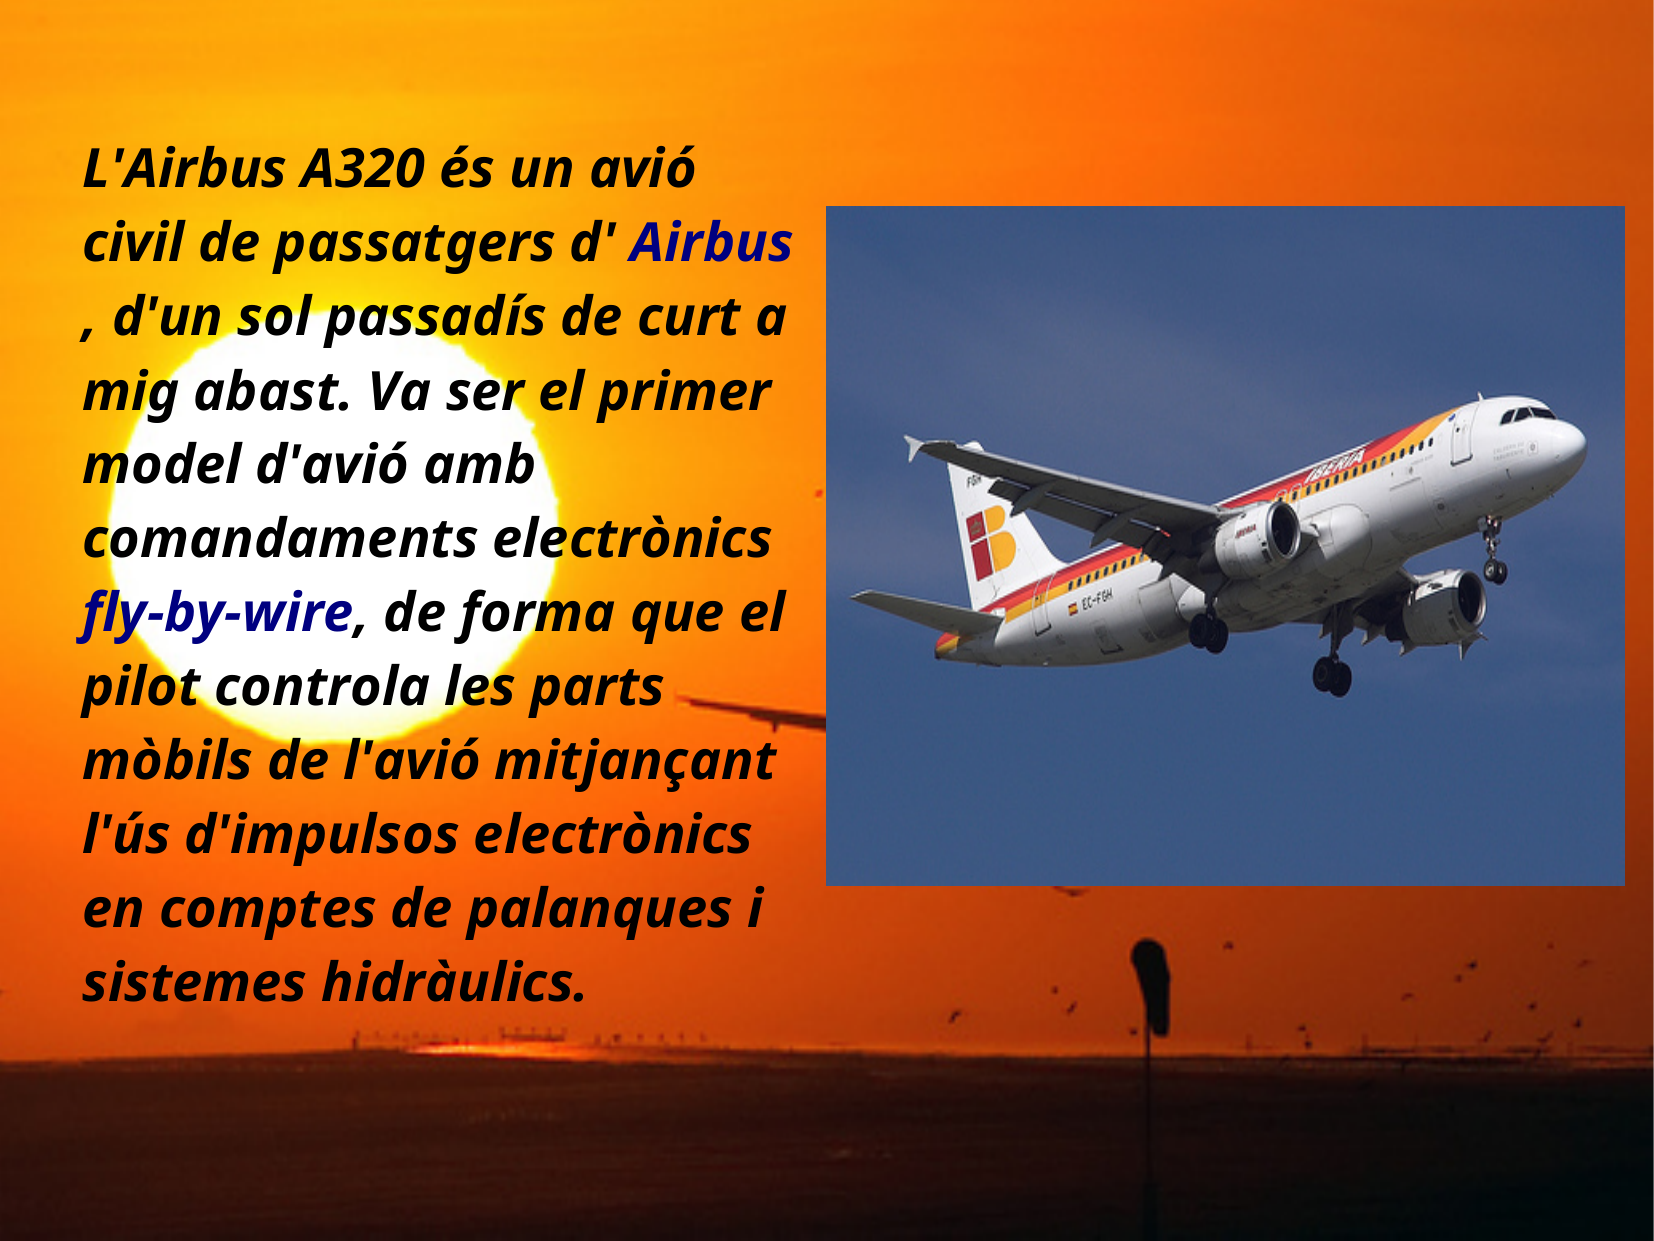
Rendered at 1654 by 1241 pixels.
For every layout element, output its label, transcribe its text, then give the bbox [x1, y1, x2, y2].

list L'Airbus A320 és un avió civil de passatgers d' Airbus, d'un sol passadís de curt a mig abast. Va ser el primer model d'avió amb comandaments electrònics fly-by-wire, de forma que el pilot controla les parts mòbils de l'avió mitjançant l'ús d'impulsos electrònics en comptes de palanques i sistemes hidràulics. [82, 129, 809, 1202]
picture [0, 0, 1654, 1241]
